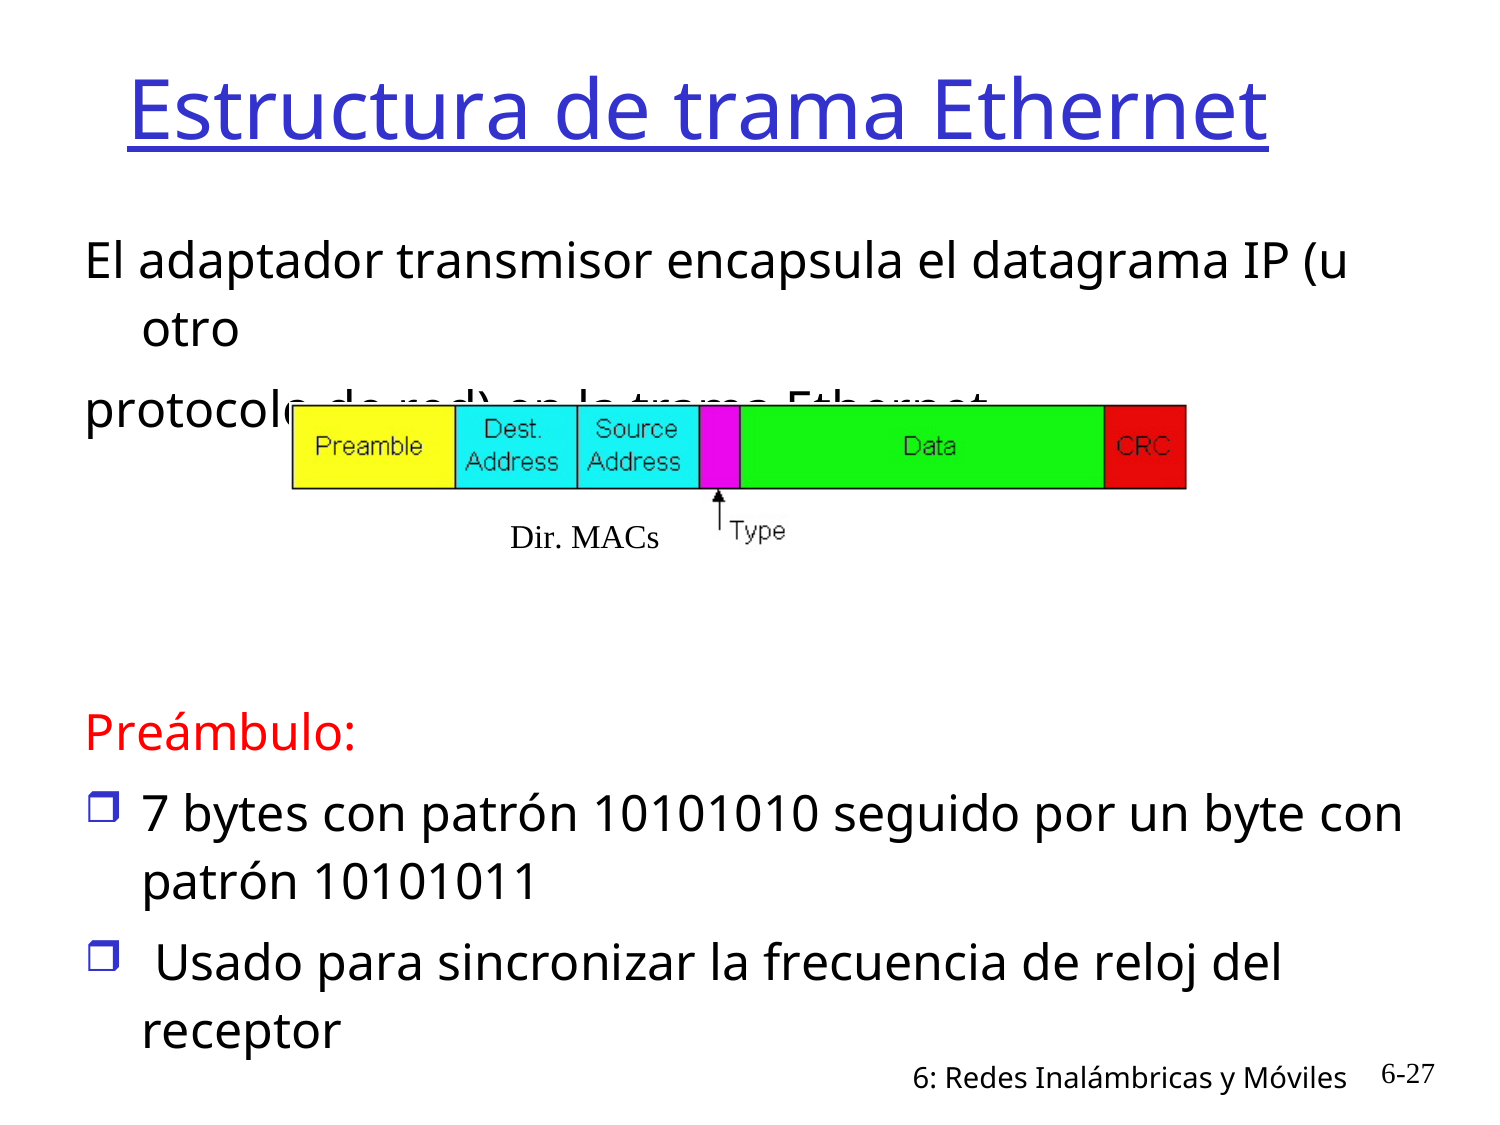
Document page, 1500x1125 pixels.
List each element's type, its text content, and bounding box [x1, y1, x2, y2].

picture [289, 402, 1190, 558]
text_box Dir. MACs [495, 507, 675, 563]
title Estructura de trama Ethernet [112, 50, 1388, 164]
list El adaptador transmisor encapsula el datagrama IP (u otro protocolo de red) en la trama Ethernet Preámbulo: 7 bytes con patrón 10101010 seguido por un byte con patrón 10101011 Usado para sincronizar la frecuencia de reloj del receptor [70, 217, 1462, 961]
